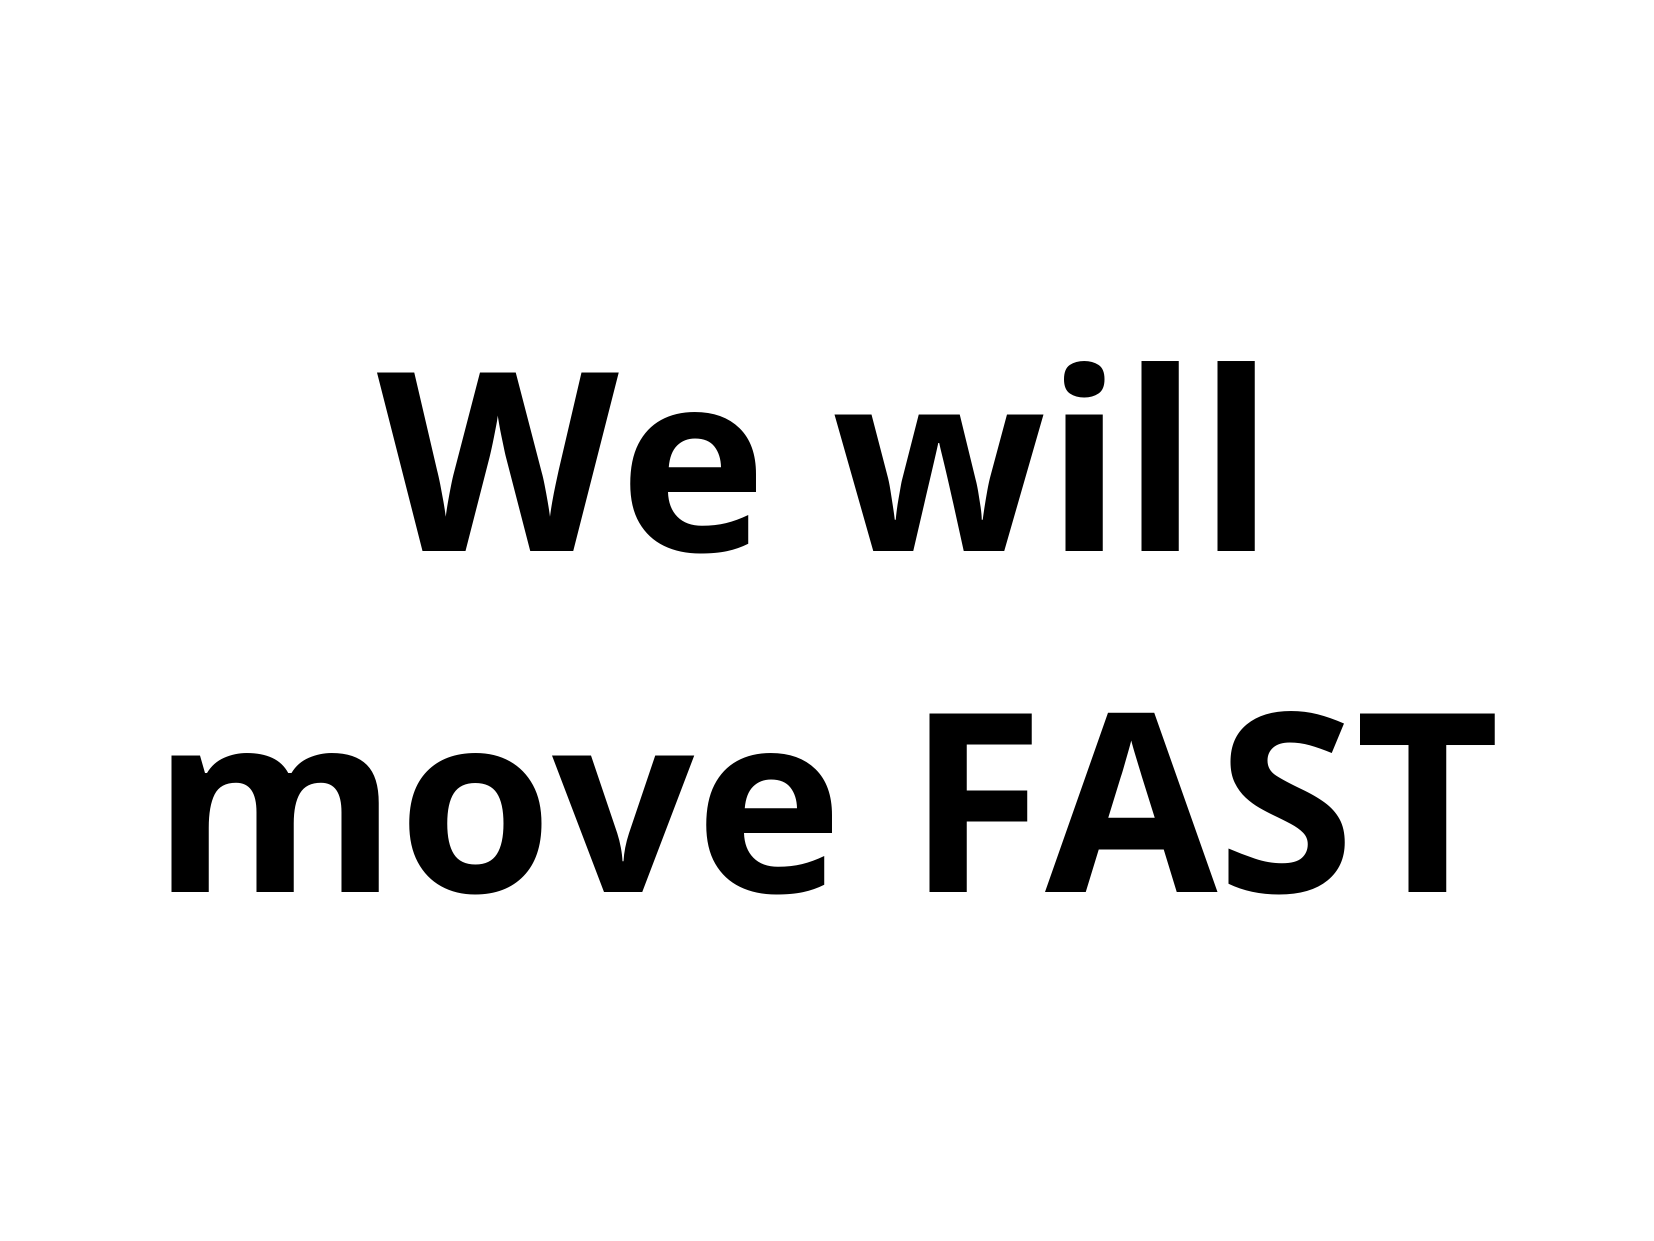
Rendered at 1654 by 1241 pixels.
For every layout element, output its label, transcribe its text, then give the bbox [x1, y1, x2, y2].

title We will move FAST [82, 49, 1571, 1201]
